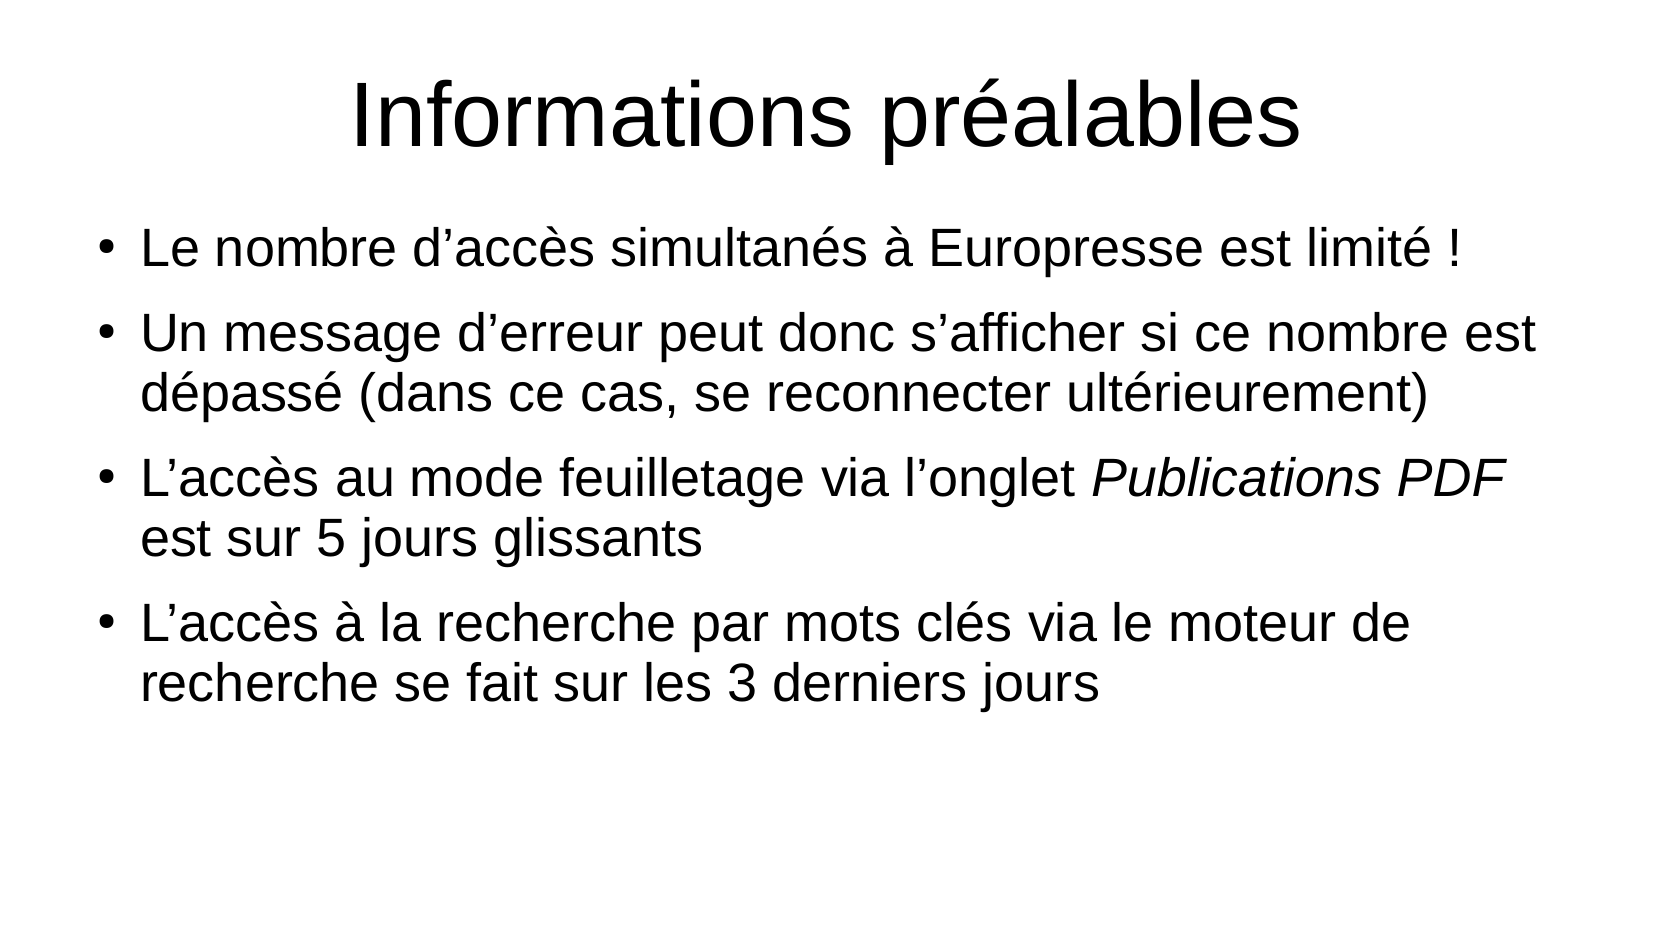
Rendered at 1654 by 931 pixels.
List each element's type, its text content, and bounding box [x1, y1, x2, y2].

list Le nombre d’accès simultanés à Europresse est limité ! Un message d’erreur peut donc s’afficher si ce nombre est dépassé (dans ce cas, se reconnecter ultérieurement) L’accès au mode feuilletage via l’onglet Publications PDF est sur 5 jours glissants L’accès à la recherche par mots clés via le moteur de recherche se fait sur les 3 derniers jours [82, 217, 1571, 758]
title Informations préalables [82, 37, 1571, 193]
